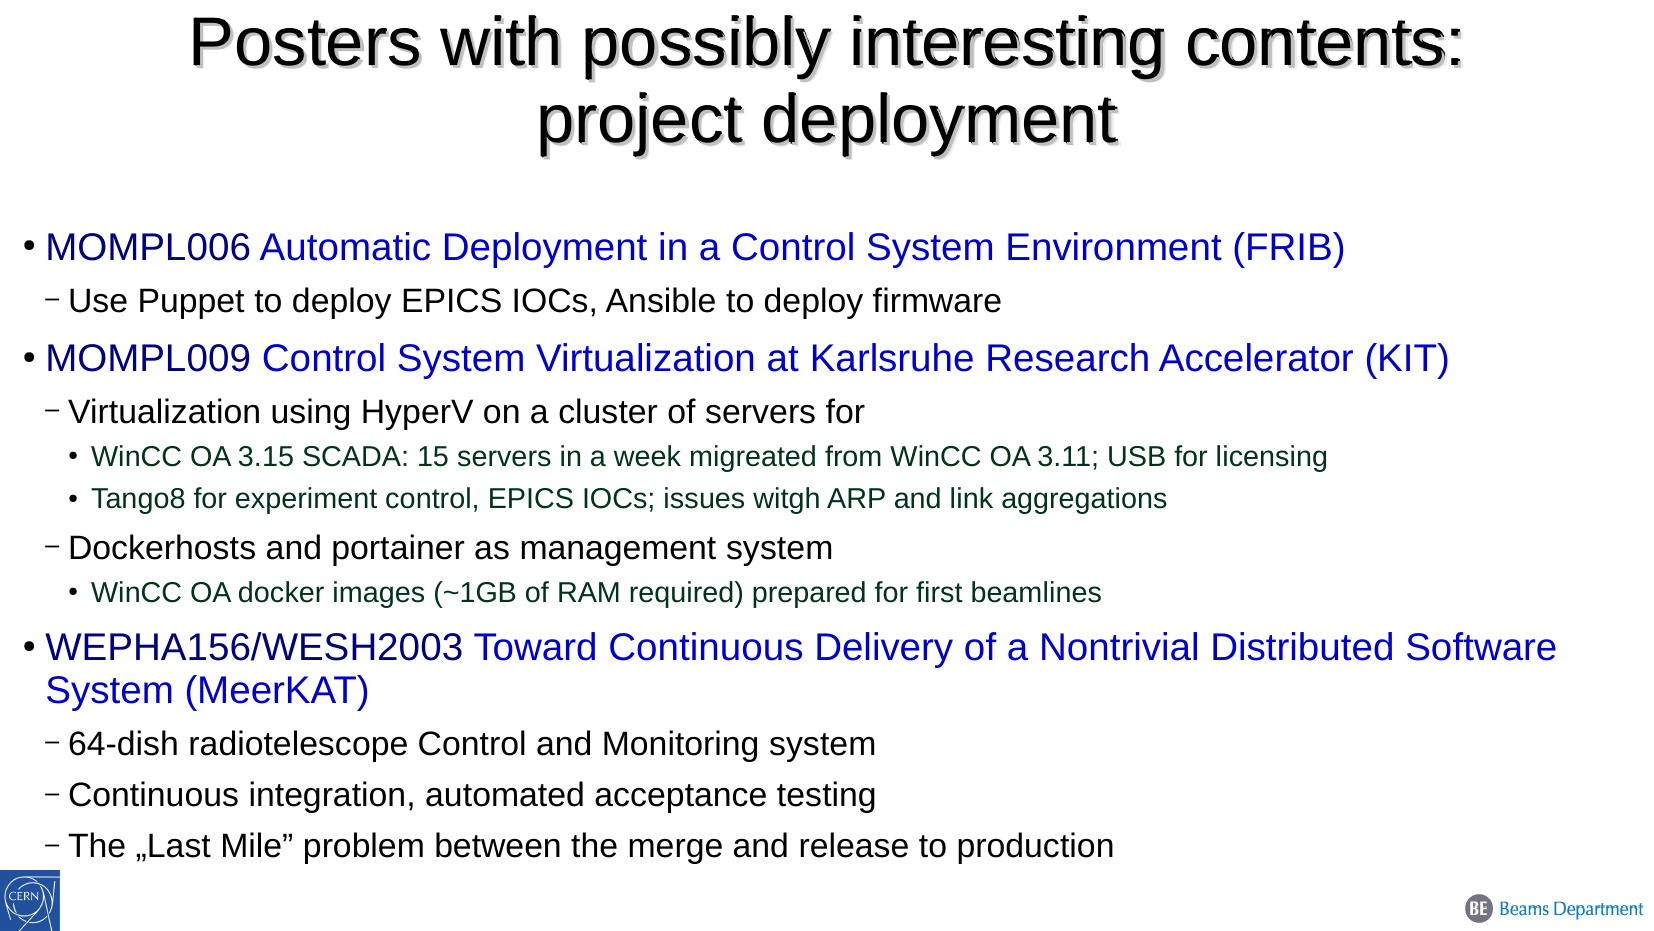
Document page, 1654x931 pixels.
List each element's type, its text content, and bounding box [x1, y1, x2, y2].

picture [0, 871, 60, 931]
picture [1452, 882, 1654, 931]
title Posters with possibly interesting contents: project deployment [35, 3, 1619, 158]
list MOMPL006 Automatic Deployment in a Control System Environment (FRIB) Use Puppet to deploy EPICS IOCs, Ansible to deploy firmware MOMPL009 Control System Virtualization at Karlsruhe Research Accelerator (KIT) Virtualization using HyperV on a cluster of servers for WinCC OA 3.15 SCADA: 15 servers in a week migreated from WinCC OA 3.11; USB for licensing Tango8 for experiment control, EPICS IOCs; issues witgh ARP and link aggregations Dockerhosts and portainer as management system WinCC OA docker images (~1GB of RAM required) prepared for first beamlines WEPHA156/WESH2003 Toward Continuous Delivery of a Nontrivial Distributed Software System (MeerKAT) 64-dish radiotelescope Control and Monitoring system Continuous integration, automated acceptance testing The „Last Mile” problem between the merge and release to production [0, 165, 1654, 871]
